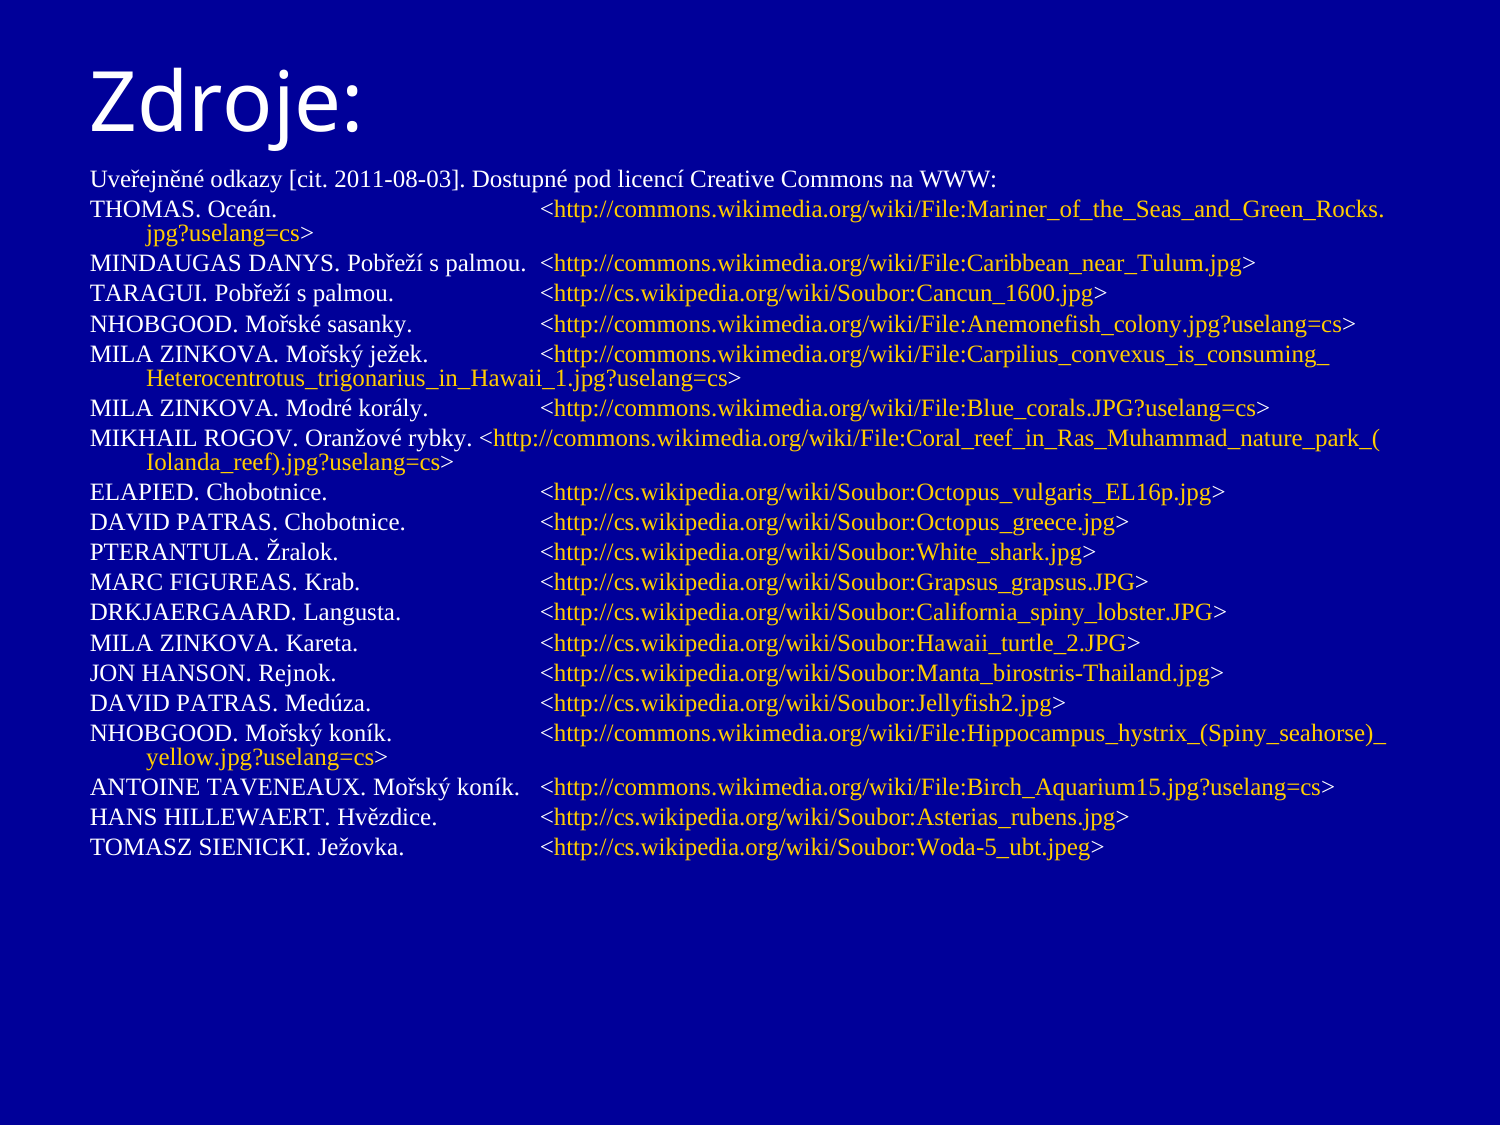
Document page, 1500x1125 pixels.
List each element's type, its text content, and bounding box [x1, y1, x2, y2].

title Zdroje: [75, 40, 467, 157]
list Uveřejněné odkazy [cit. 2011-08-03]. Dostupné pod licencí Creative Commons na WWW: THOMAS. Oceán. <http://commons.wikimedia.org/wiki/File:Mariner_of_the_Seas_and_Green_Rocks.jpg?uselang=cs> MINDAUGAS DANYS. Pobřeží s palmou. <http://commons.wikimedia.org/wiki/File:Caribbean_near_Tulum.jpg> TARAGUI. Pobřeží s palmou. <http://cs.wikipedia.org/wiki/Soubor:Cancun_1600.jpg> NHOBGOOD. Mořské sasanky. <http://commons.wikimedia.org/wiki/File:Anemonefish_colony.jpg?uselang=cs> MILA ZINKOVA. Mořský ježek. <http://commons.wikimedia.org/wiki/File:Carpilius_convexus_is_consuming_Heterocentrotus_trigonarius_in_Hawaii_1.jpg?uselang=cs> MILA ZINKOVA. Modré korály. <http://commons.wikimedia.org/wiki/File:Blue_corals.JPG?uselang=cs> MIKHAIL ROGOV. Oranžové rybky. <http://commons.wikimedia.org/wiki/File:Coral_reef_in_Ras_Muhammad_nature_park_(Iolanda_reef).jpg?uselang=cs> ELAPIED. Chobotnice. <http://cs.wikipedia.org/wiki/Soubor:Octopus_vulgaris_EL16p.jpg> DAVID PATRAS. Chobotnice. <http://cs.wikipedia.org/wiki/Soubor:Octopus_greece.jpg> PTERANTULA. Žralok. <http://cs.wikipedia.org/wiki/Soubor:White_shark.jpg> MARC FIGUREAS. Krab. <http://cs.wikipedia.org/wiki/Soubor:Grapsus_grapsus.JPG> DRKJAERGAARD. Langusta. <http://cs.wikipedia.org/wiki/Soubor:California_spiny_lobster.JPG> MILA ZINKOVA. Kareta. <http://cs.wikipedia.org/wiki/Soubor:Hawaii_turtle_2.JPG> JON HANSON. Rejnok. <http://cs.wikipedia.org/wiki/Soubor:Manta_birostris-Thailand.jpg> DAVID PATRAS. Medúza. <http://cs.wikipedia.org/wiki/Soubor:Jellyfish2.jpg> NHOBGOOD. Mořský koník. <http://commons.wikimedia.org/wiki/File:Hippocampus_hystrix_(Spiny_seahorse)_yellow.jpg?uselang=cs> ANTOINE TAVENEAUX. Mořský koník. <http://commons.wikimedia.org/wiki/File:Birch_Aquarium15.jpg?uselang=cs> HANS HILLEWAERT. Hvězdice. <http://cs.wikipedia.org/wiki/Soubor:Asterias_rubens.jpg> TOMASZ SIENICKI. Ježovka. <http://cs.wikipedia.org/wiki/Soubor:Woda-5_ubt.jpeg> [75, 160, 1426, 1059]
